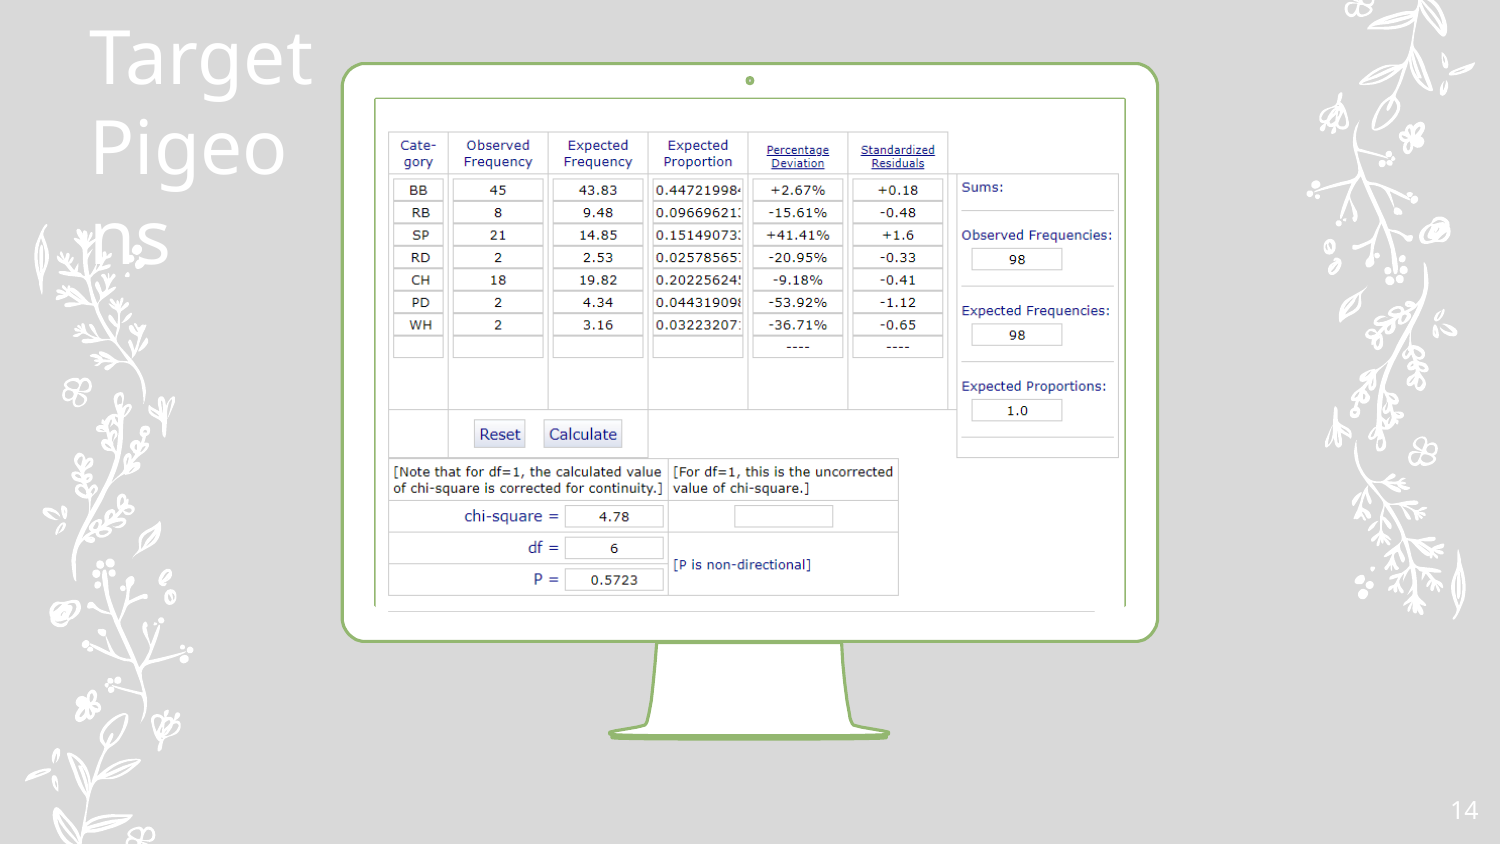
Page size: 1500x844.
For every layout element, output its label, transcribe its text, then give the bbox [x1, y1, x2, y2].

list Target Pigeons [74, 63, 344, 227]
slide_number <number> [1403, 779, 1494, 844]
text_box [342, 63, 1158, 740]
picture [375, 99, 1125, 612]
